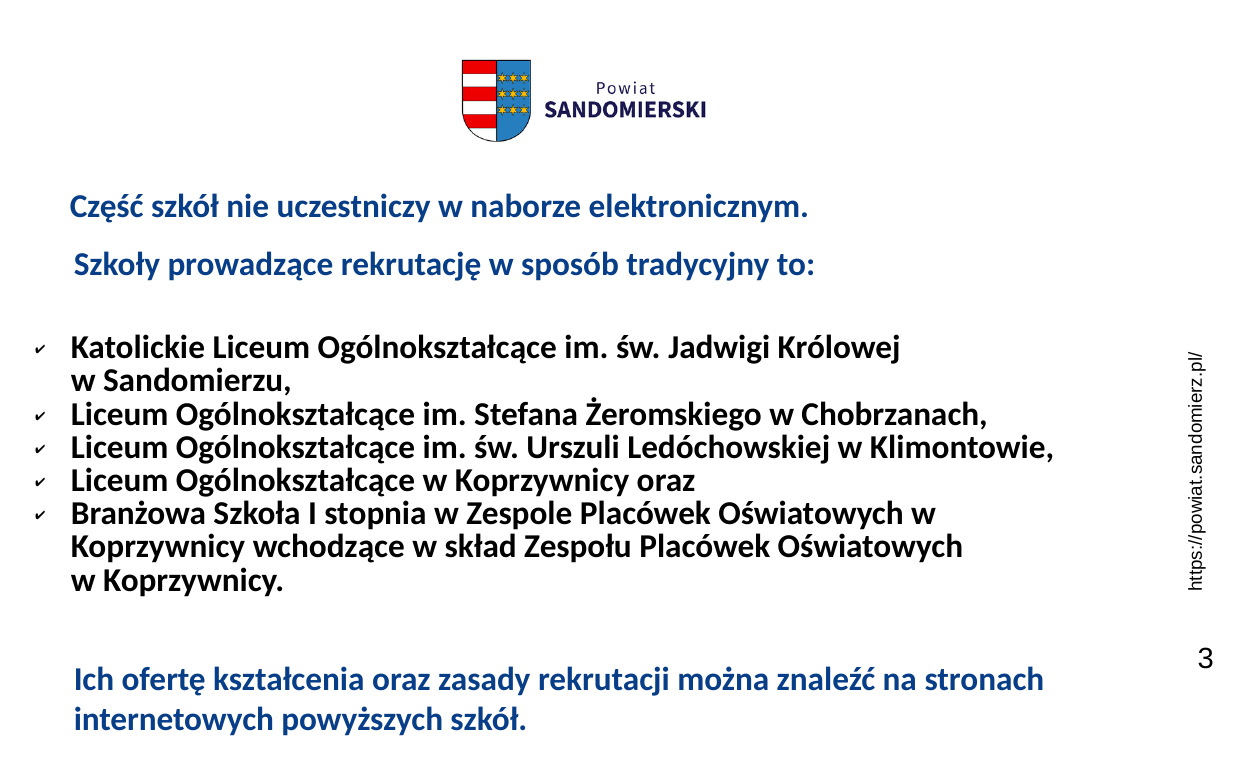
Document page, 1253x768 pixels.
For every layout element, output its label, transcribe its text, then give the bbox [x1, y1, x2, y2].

slide_number <numer> [1168, 632, 1244, 677]
title Szkoły prowadzące rekrutację w sposób tradycyjny to: [59, 235, 1087, 308]
text_box Katolickie Liceum Ogólnokształcące im. św. Jadwigi Królowej w Sandomierzu, Liceum Ogólnokształcące im. Stefana Żeromskiego w Chobrzanach, Liceum Ogólnokształcące im. św. Urszuli Ledóchowskiej w Klimontowie, Liceum Ogólnokształcące w Koprzywnicy oraz Branżowa Szkoła I stopnia w Zespole Placówek Oświatowych w Koprzywnicy wchodzące w skład Zespołu Placówek Oświatowych w Koprzywnicy. [35, 295, 1067, 638]
title Ich ofertę kształcenia oraz zasady rekrutacji można znaleźć na stronach internetowych powyższych szkół. [59, 649, 1086, 756]
list [35, 308, 1080, 650]
footer https://powiat.sandomierz.pl/ [1175, 330, 1241, 607]
list [35, 224, 1080, 295]
picture [460, 58, 707, 143]
title Część szkół nie uczestniczy w naborze elektronicznym. [54, 177, 1099, 249]
